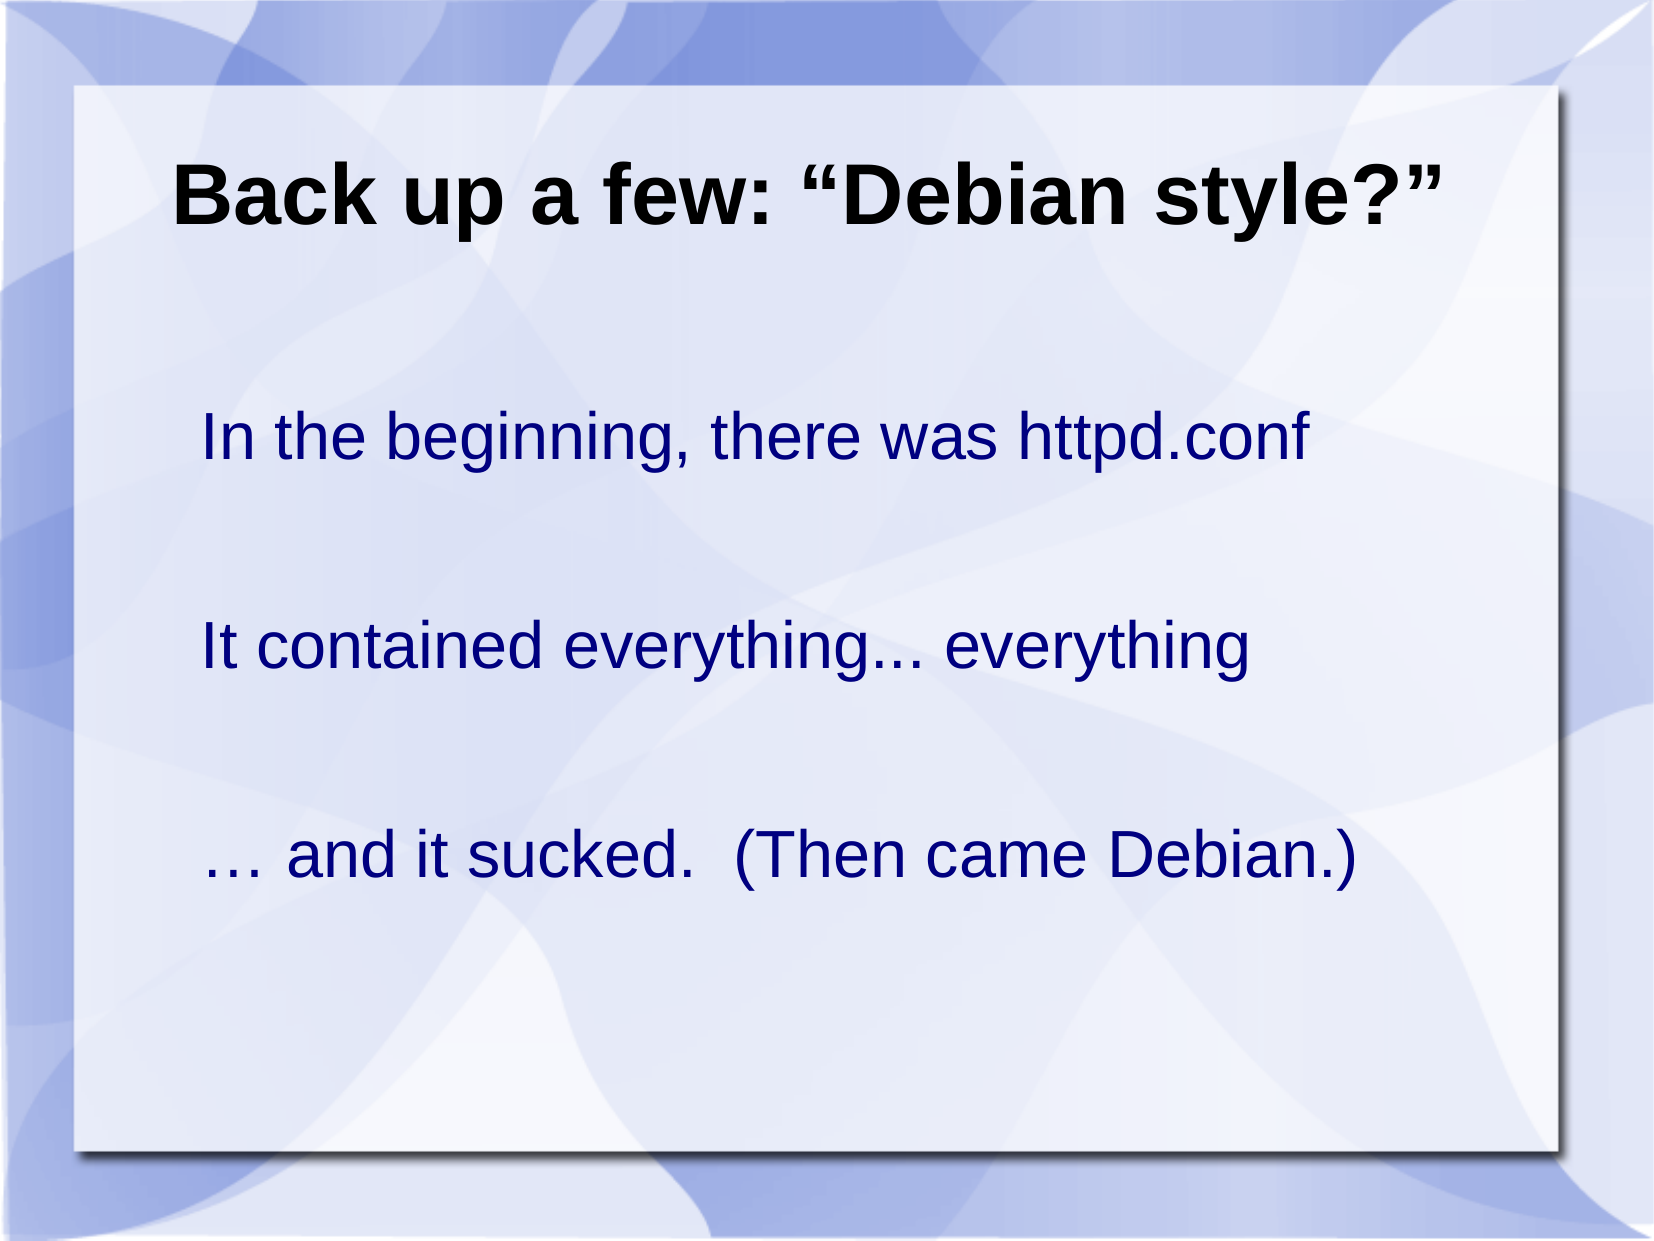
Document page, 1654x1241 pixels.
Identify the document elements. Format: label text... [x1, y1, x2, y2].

list In the beginning, there was httpd.conf It contained everything... everything … and it sucked. (Then came Debian.) [129, 324, 1489, 1045]
picture [0, 0, 1654, 1241]
title Back up a few: “Debian style?” [82, 90, 1536, 298]
